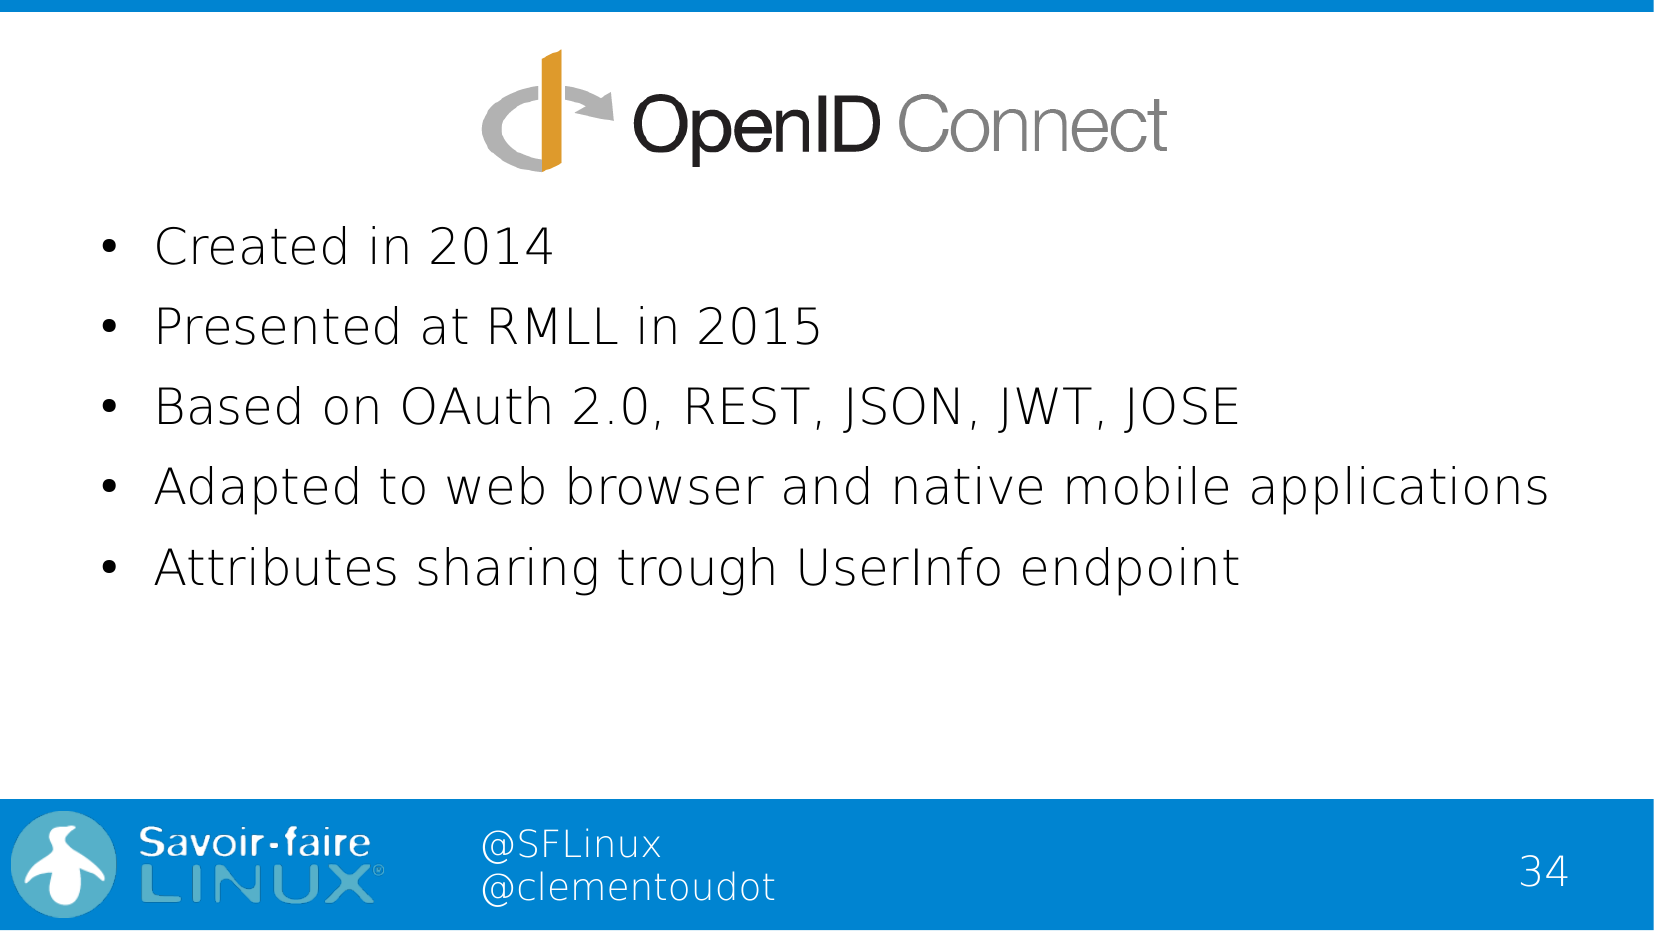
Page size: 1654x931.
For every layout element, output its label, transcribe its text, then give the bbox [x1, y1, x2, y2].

list Created in 2014 Presented at RMLL in 2015 Based on OAuth 2.0, REST, JSON, JWT, JOSE Adapted to web browser and native mobile applications Attributes sharing trough UserInfo endpoint [82, 217, 1571, 758]
picture [11, 811, 384, 918]
title OpenID Connect [82, 37, 1571, 193]
picture [473, 36, 1181, 186]
